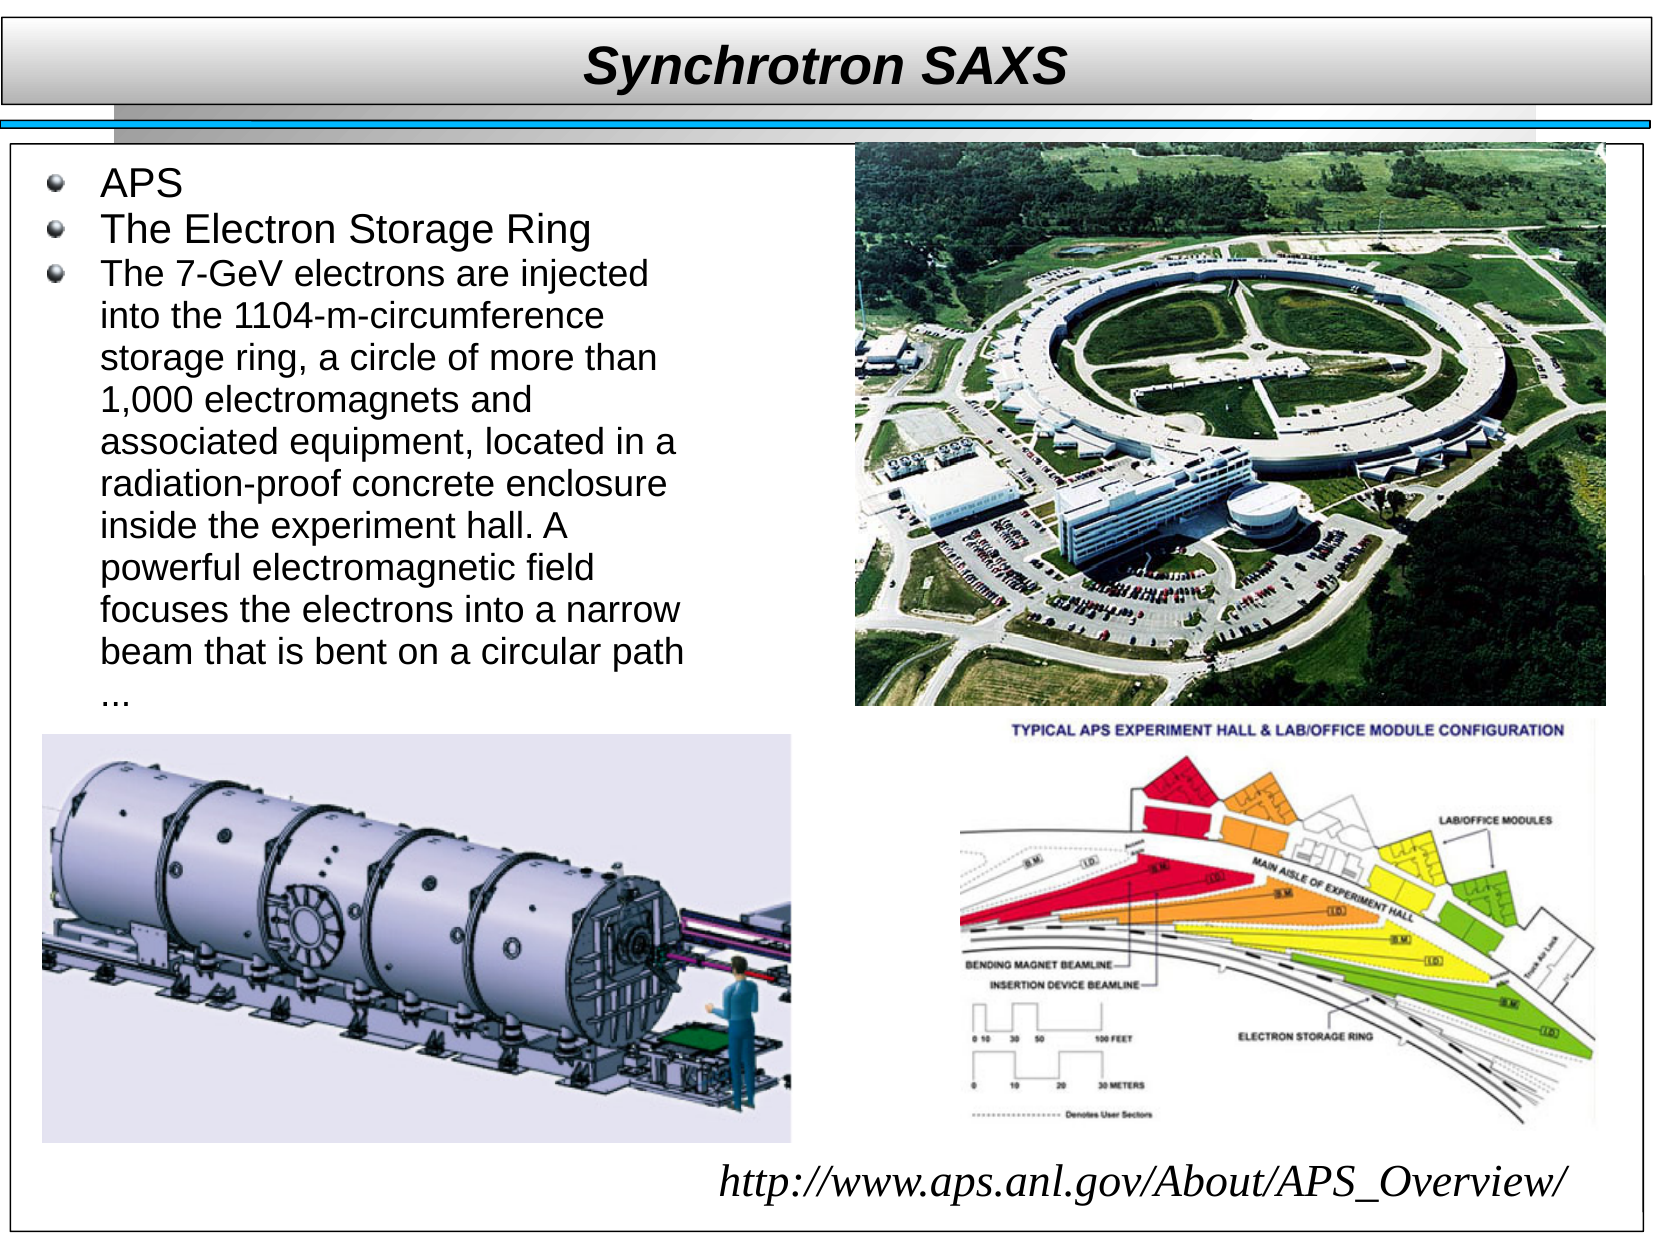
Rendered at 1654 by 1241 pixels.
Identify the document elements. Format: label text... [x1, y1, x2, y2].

text_box Synchrotron SAXS [1, 17, 1652, 105]
picture [855, 142, 1606, 706]
picture [42, 734, 793, 1143]
text_box APS The Electron Storage Ring The 7-GeV electrons are injected into the 1104-m-circumference storage ring, a circle of more than 1,000 electromagnets and associated equipment, located in a radiation-proof concrete enclosure inside the experiment hall. A powerful electromagnetic field focuses the electrons into a narrow beam that is bent on a circular path ... [14, 152, 705, 858]
picture [960, 718, 1605, 1131]
text_box http://www.aps.anl.gov/About/APS_Overview/ [561, 1148, 1582, 1215]
text_box [0, 120, 1651, 129]
